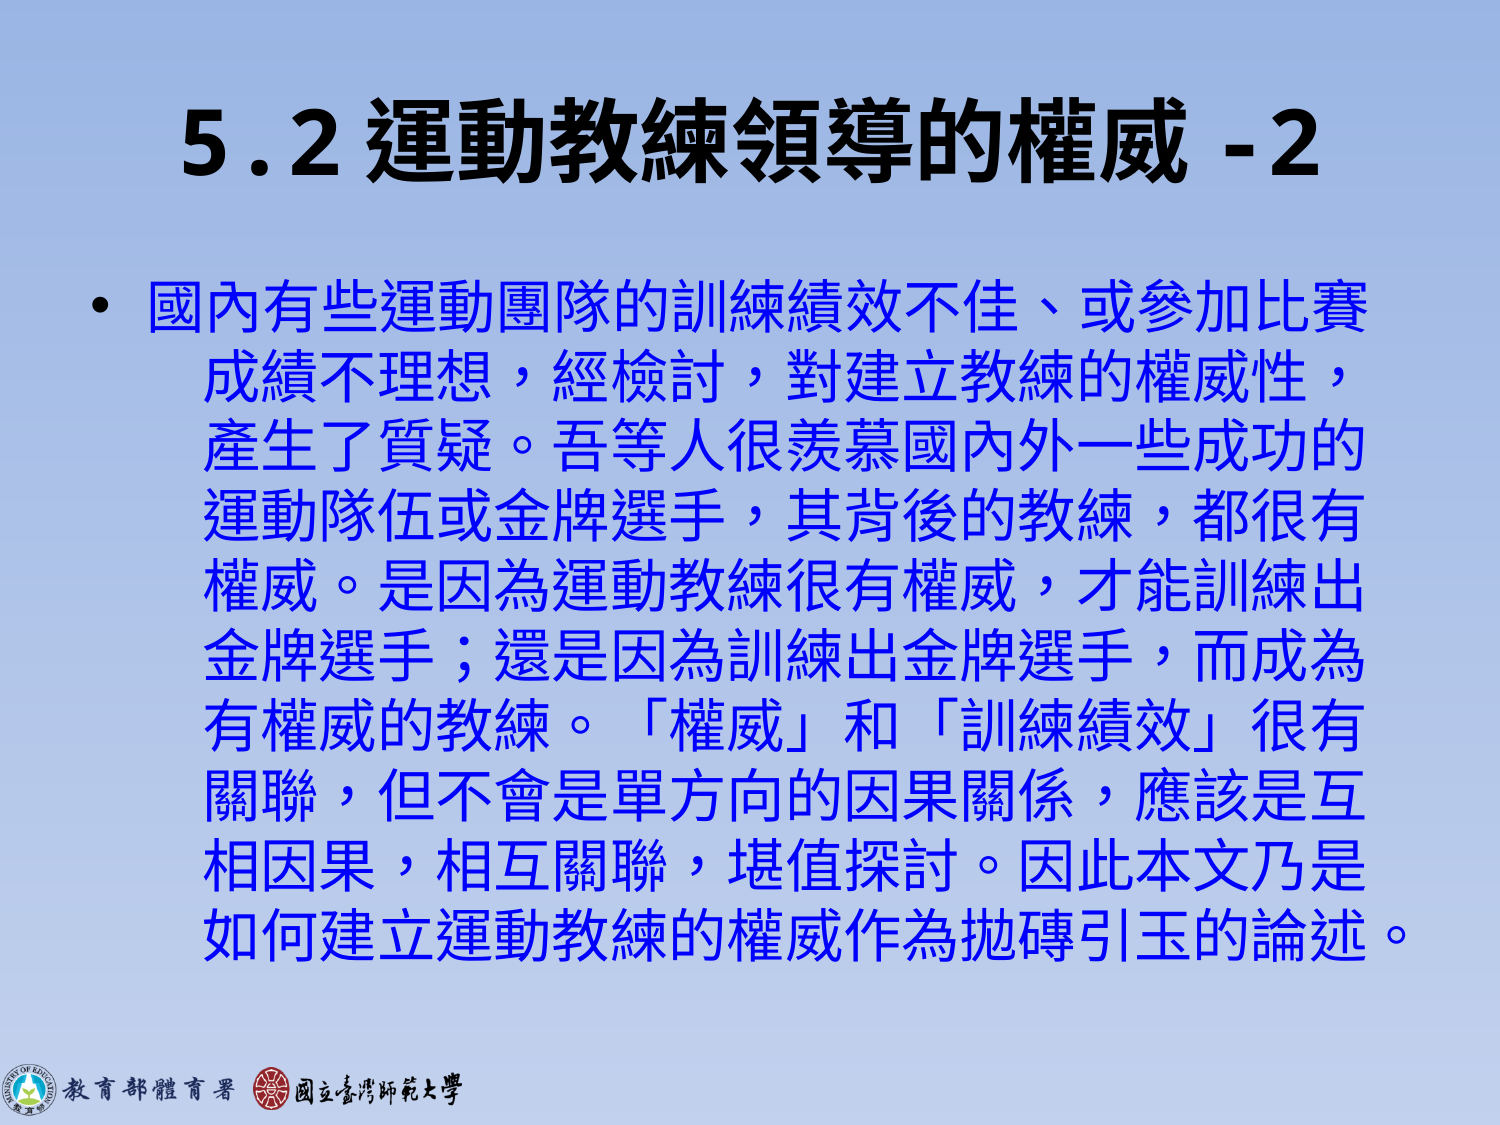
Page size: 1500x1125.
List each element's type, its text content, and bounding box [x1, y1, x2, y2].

title 5.2運動教練領導的權威-2 [75, 45, 1426, 233]
list 國內有些運動團隊的訓練績效不佳、或參加比賽成績不理想，經檢討，對建立教練的權威性，產生了質疑。吾等人很羨慕國內外一些成功的運動隊伍或金牌選手，其背後的教練，都很有權威。是因為運動教練很有權威，才能訓練出金牌選手；還是因為訓練出金牌選手，而成為有權威的教練。「權威」和「訓練績效」很有關聯，但不會是單方向的因果關係，應該是互相因果，相互關聯，堪值探討。因此本文乃是如何建立運動教練的權威作為拋磚引玉的論述。 [75, 262, 1426, 1005]
